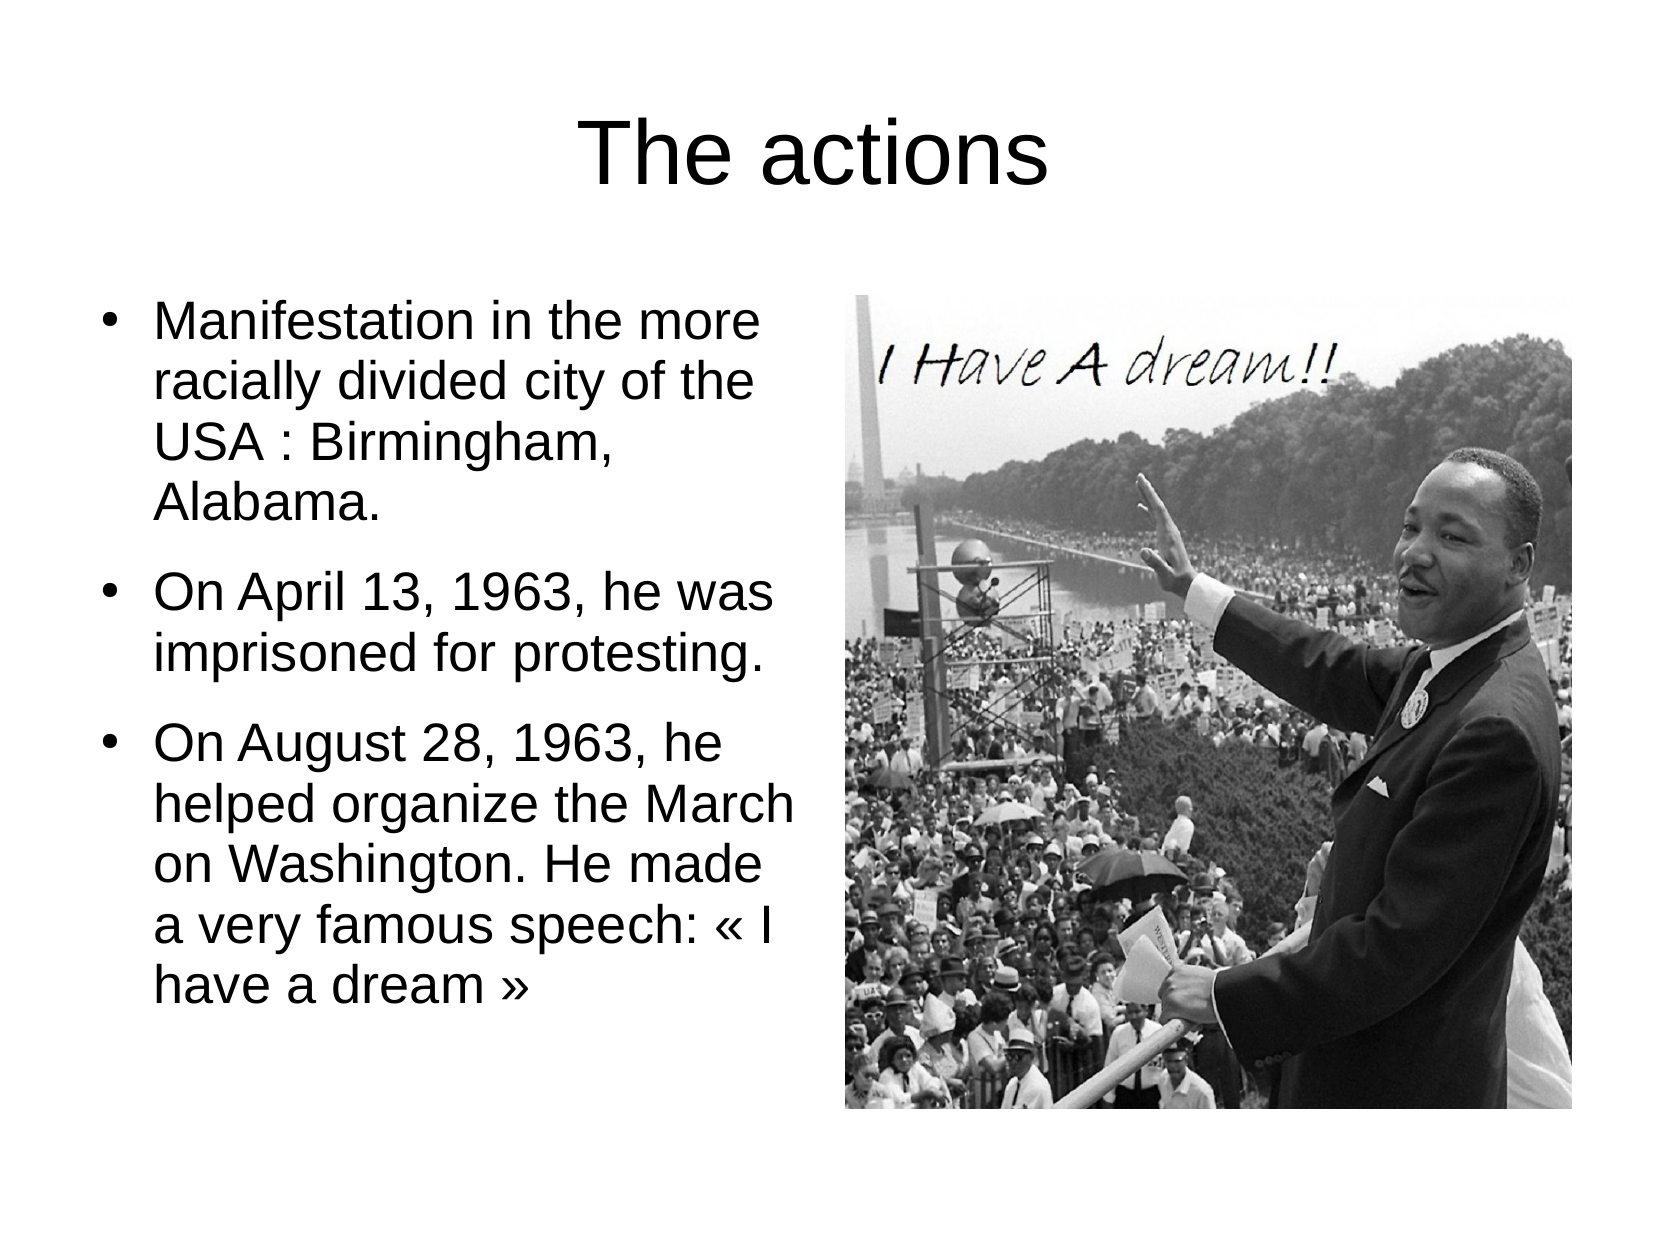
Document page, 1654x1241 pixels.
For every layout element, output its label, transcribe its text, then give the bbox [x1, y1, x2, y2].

list Manifestation in the more racially divided city of the USA : Birmingham, Alabama. On April 13, 1963, he was imprisoned for protesting. On August 28, 1963, he helped organize the March on Washington. He made a very famous speech: « I have a dream » [82, 290, 809, 1109]
title The actions [82, 49, 1571, 257]
picture [845, 295, 1572, 1109]
